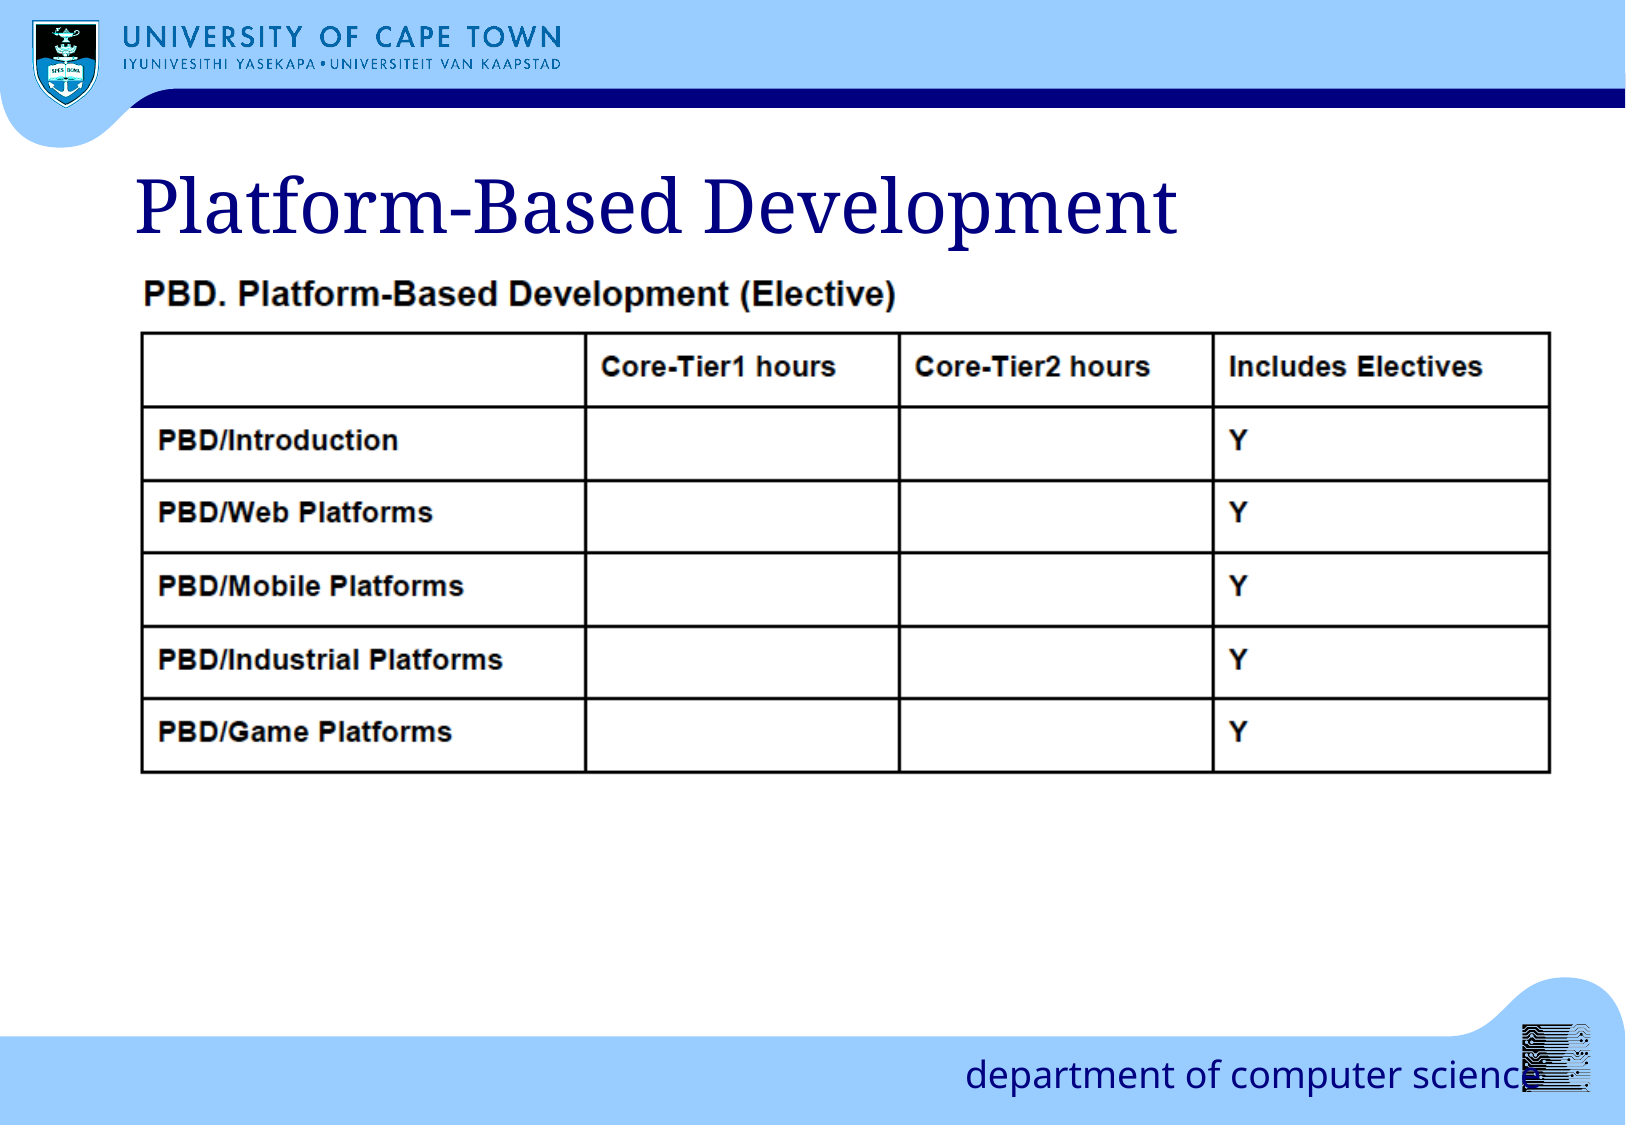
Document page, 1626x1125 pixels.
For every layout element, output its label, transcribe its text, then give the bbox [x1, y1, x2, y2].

picture [1522, 1024, 1591, 1092]
picture [32, 20, 100, 109]
picture [120, 23, 563, 71]
title Platform-Based Development [134, 140, 1571, 255]
picture [1526, 1070, 1536, 1076]
picture [120, 255, 1577, 796]
